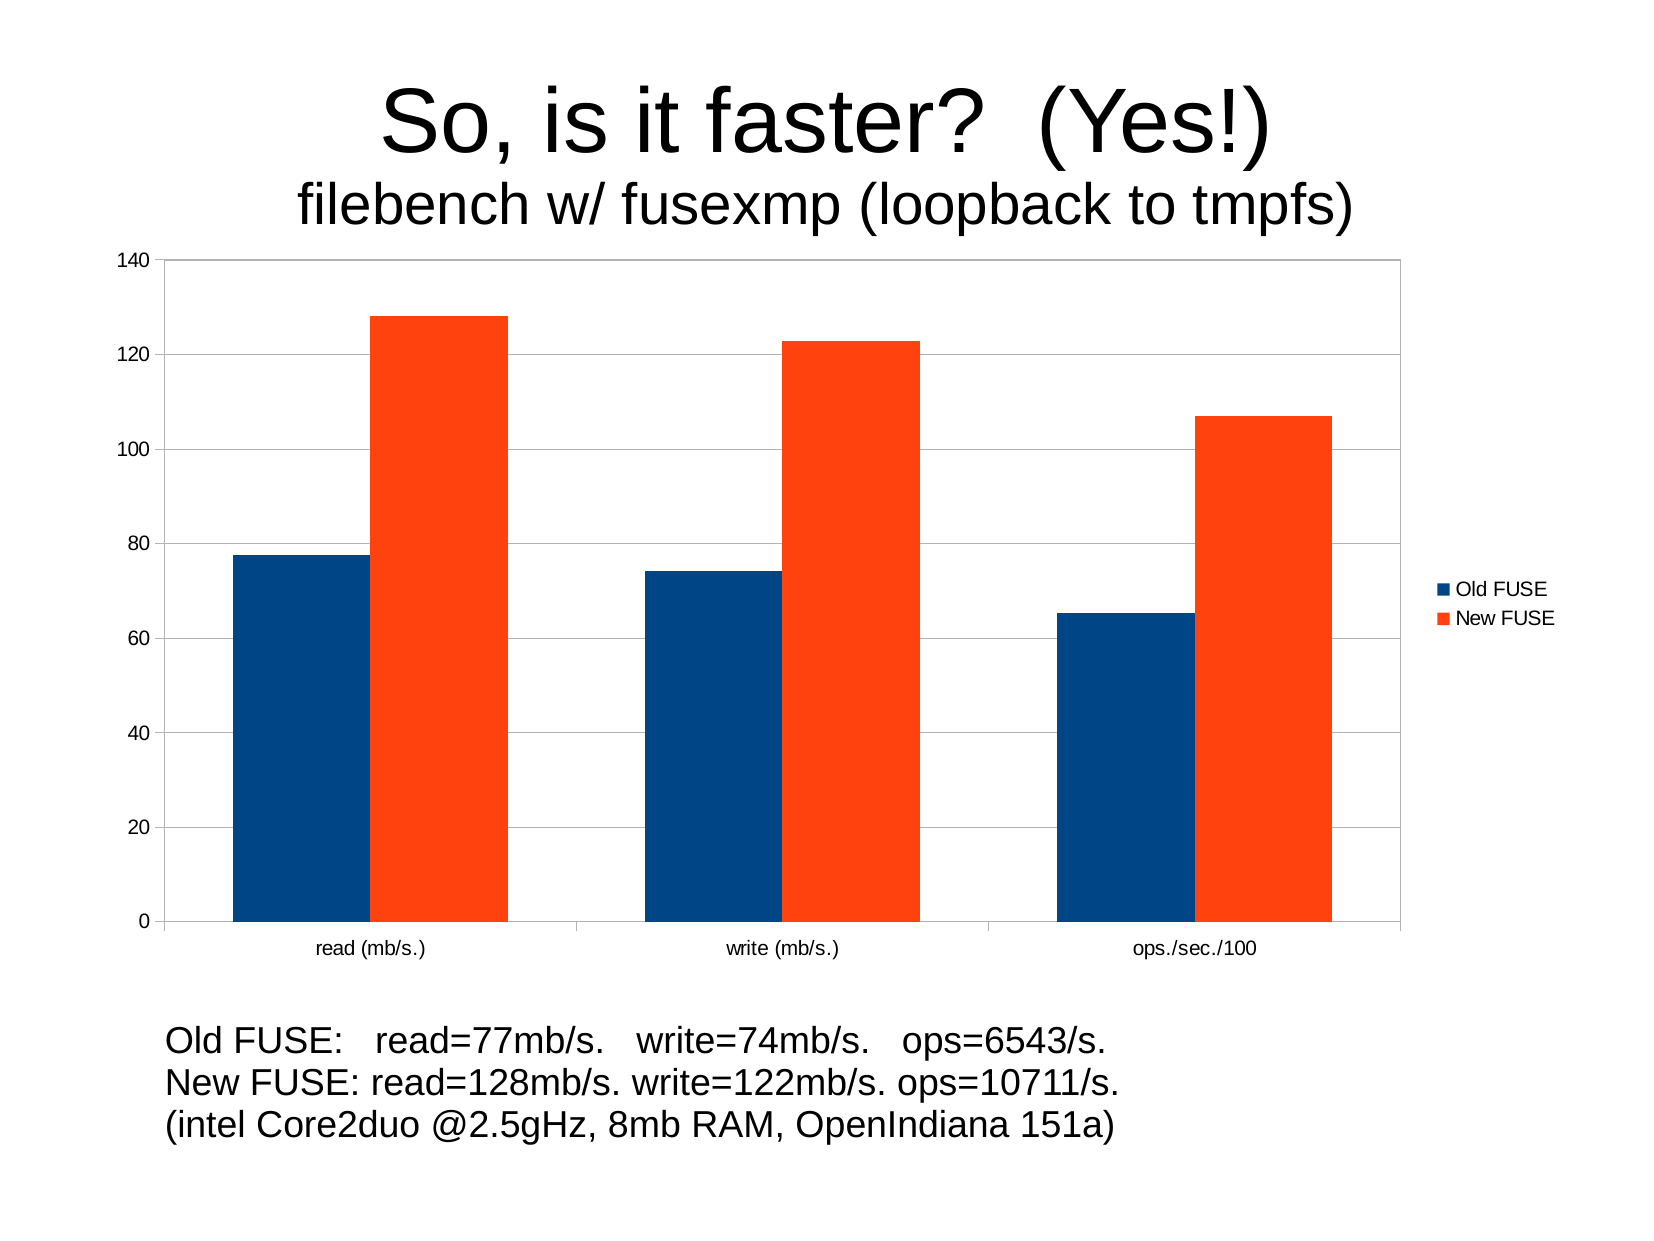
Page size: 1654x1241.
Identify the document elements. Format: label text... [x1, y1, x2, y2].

chart [86, 233, 1576, 976]
title So, is it faster? (Yes!) filebench w/ fusexmp (loopback to tmpfs) [82, 49, 1571, 257]
text_box Old FUSE: read=77mb/s. write=74mb/s. ops=6543/s. New FUSE: read=128mb/s. write=122mb/s. ops=10711/s. (intel Core2duo @2.5gHz, 8mb RAM, OpenIndiana 151a) [150, 1012, 1388, 1154]
